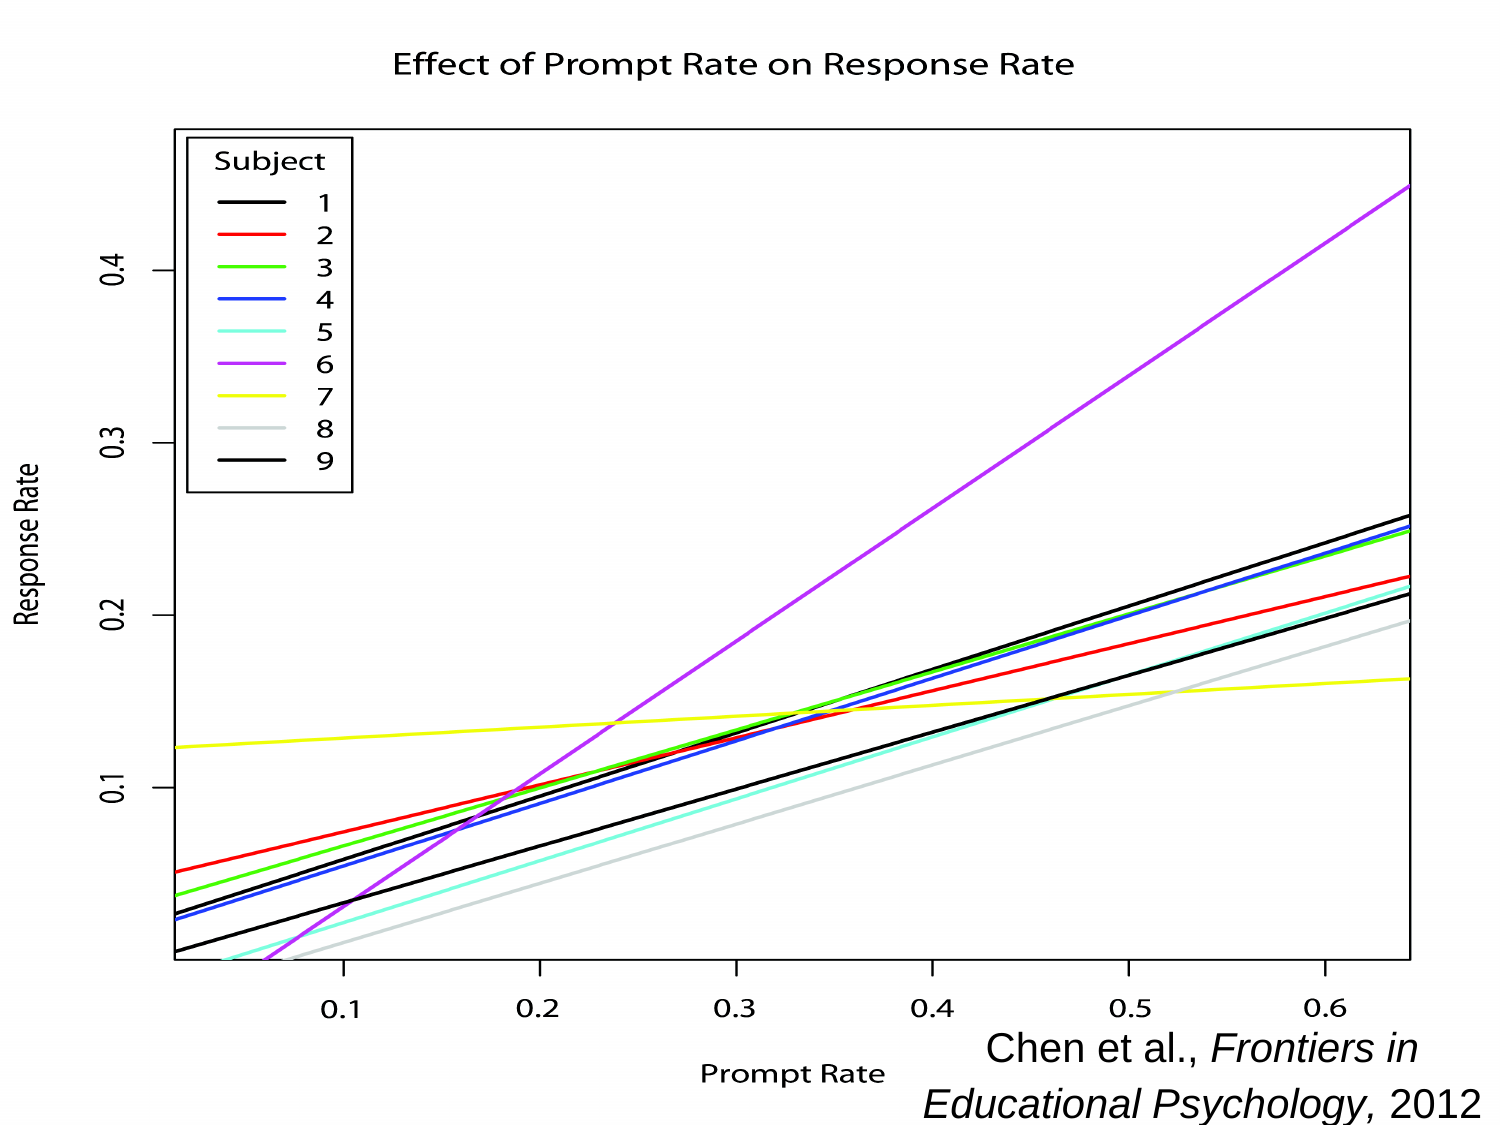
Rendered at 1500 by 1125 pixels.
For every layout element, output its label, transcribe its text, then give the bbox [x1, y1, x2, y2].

picture [0, 0, 1500, 1125]
title Chen et al., Frontiers in Educational Psychology, 2012 [905, 1017, 1500, 1125]
